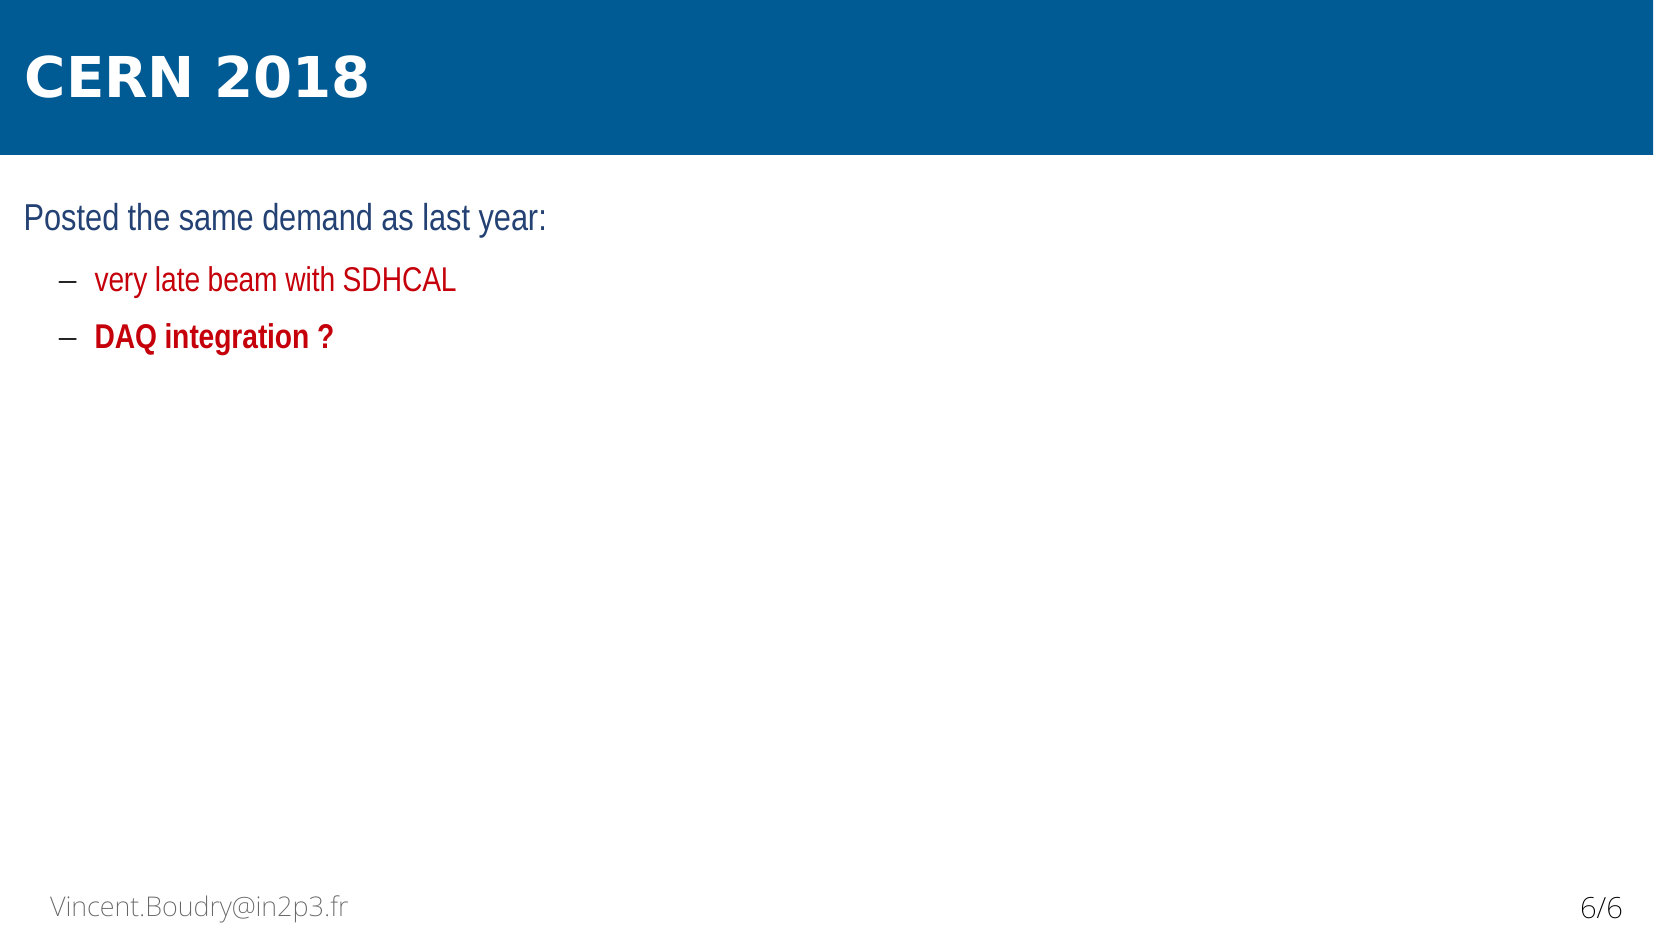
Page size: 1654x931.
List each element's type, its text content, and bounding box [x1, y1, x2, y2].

list Posted the same demand as last year: very late beam with SDHCAL DAQ integration ? [23, 195, 1630, 867]
title CERN 2018 [24, 12, 1635, 143]
